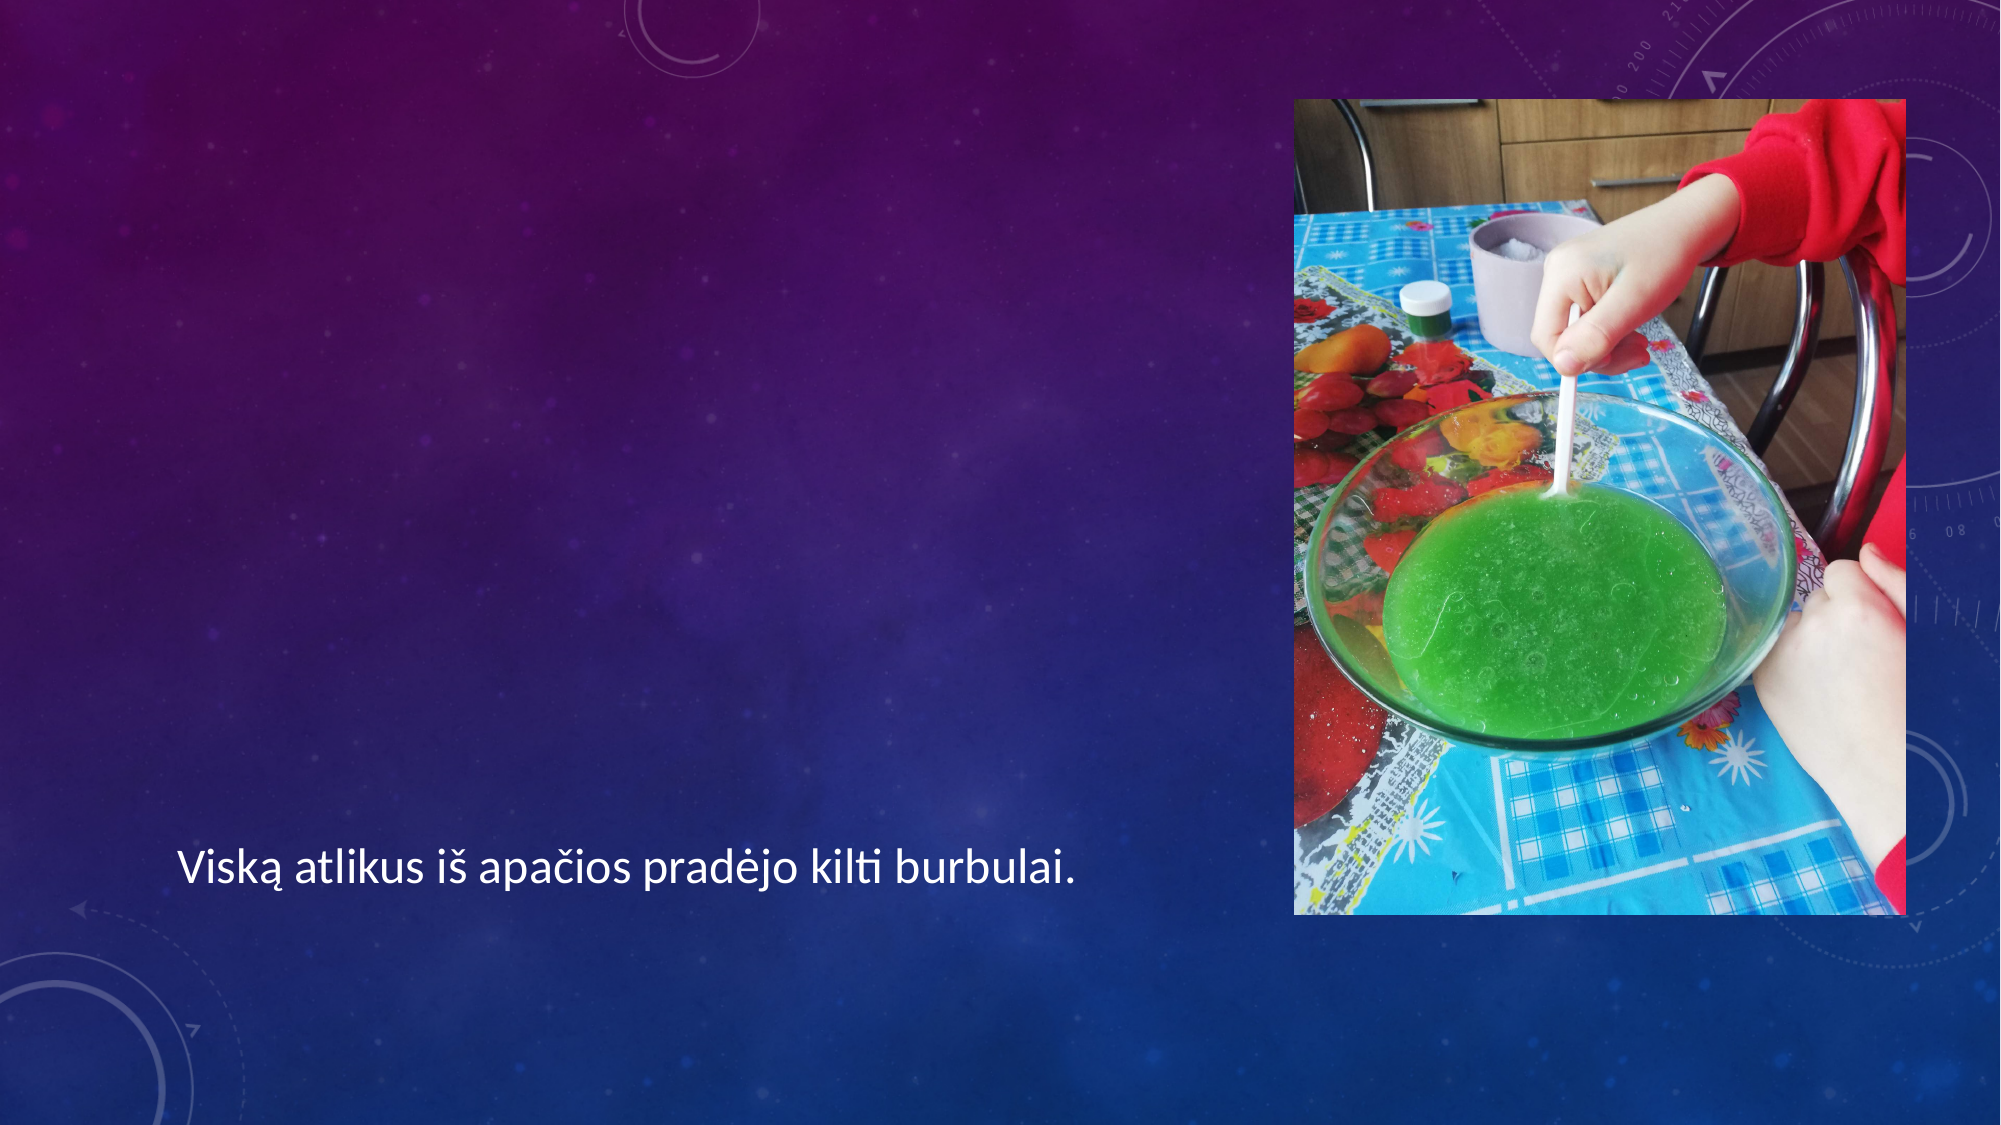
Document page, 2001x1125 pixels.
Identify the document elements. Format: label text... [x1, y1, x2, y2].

list Viską atlikus iš apačios pradėjo kilti burbulai. [162, 812, 1838, 915]
picture [1294, 99, 1906, 915]
